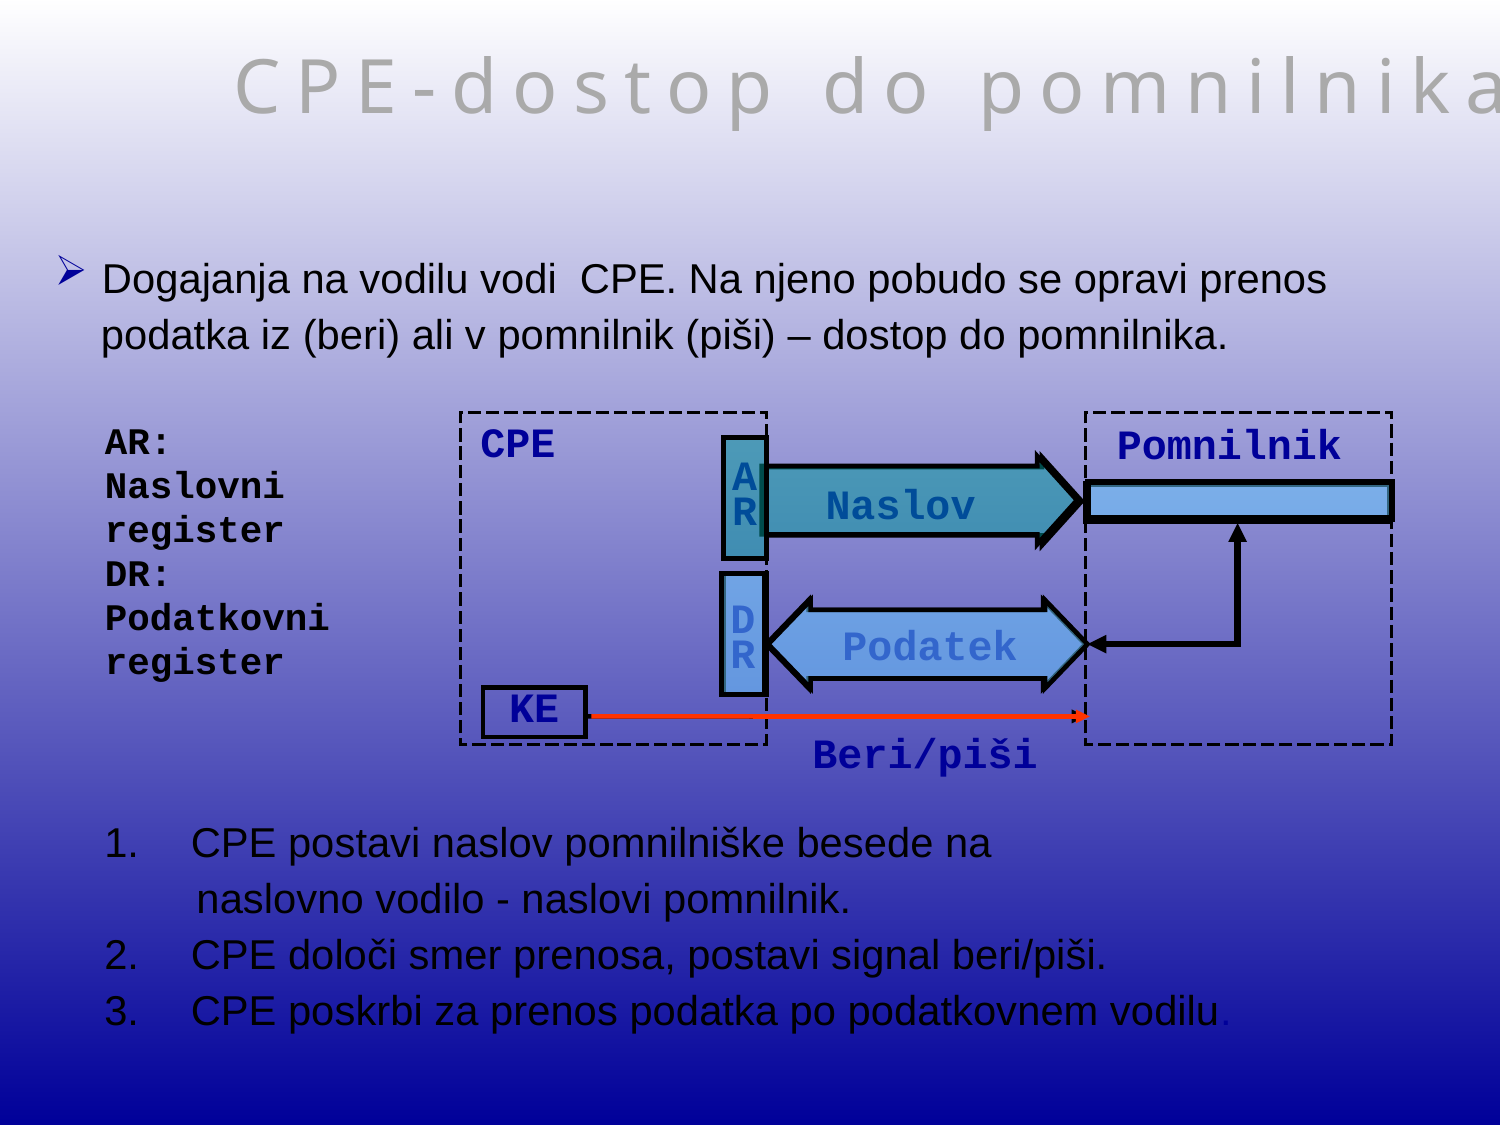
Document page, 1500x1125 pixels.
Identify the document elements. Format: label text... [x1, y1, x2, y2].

text_box Dogajanja na vodilu vodi CPE. Na njeno pobudo se opravi prenos podatka iz (beri) ali v pomnilnik (piši) – dostop do pomnilnika. [40, 258, 1461, 364]
text_box Beri/piši [797, 732, 1053, 783]
text_box DR [715, 597, 721, 683]
text_box CPE postavi naslov pomnilniške besede na naslovno vodilo - naslovi pomnilnik. CPE določi smer prenosa, postavi signal beri/piši. CPE poskrbi za prenos podatka po podatkovnem vodilu. [89, 822, 1247, 1040]
text_box CPE-dostop do pomnilnika [218, 30, 1289, 244]
text_box [721, 573, 765, 695]
text_box AR [717, 454, 723, 540]
text_box AR: Naslovni register DR: Podatkovni register [90, 421, 345, 689]
text_box [1087, 481, 1392, 519]
text_box [723, 437, 1077, 559]
text_box KE [482, 687, 586, 738]
text_box [768, 600, 1088, 689]
text_box Pomnilnik [1102, 424, 1357, 474]
text_box CPE [465, 421, 578, 472]
